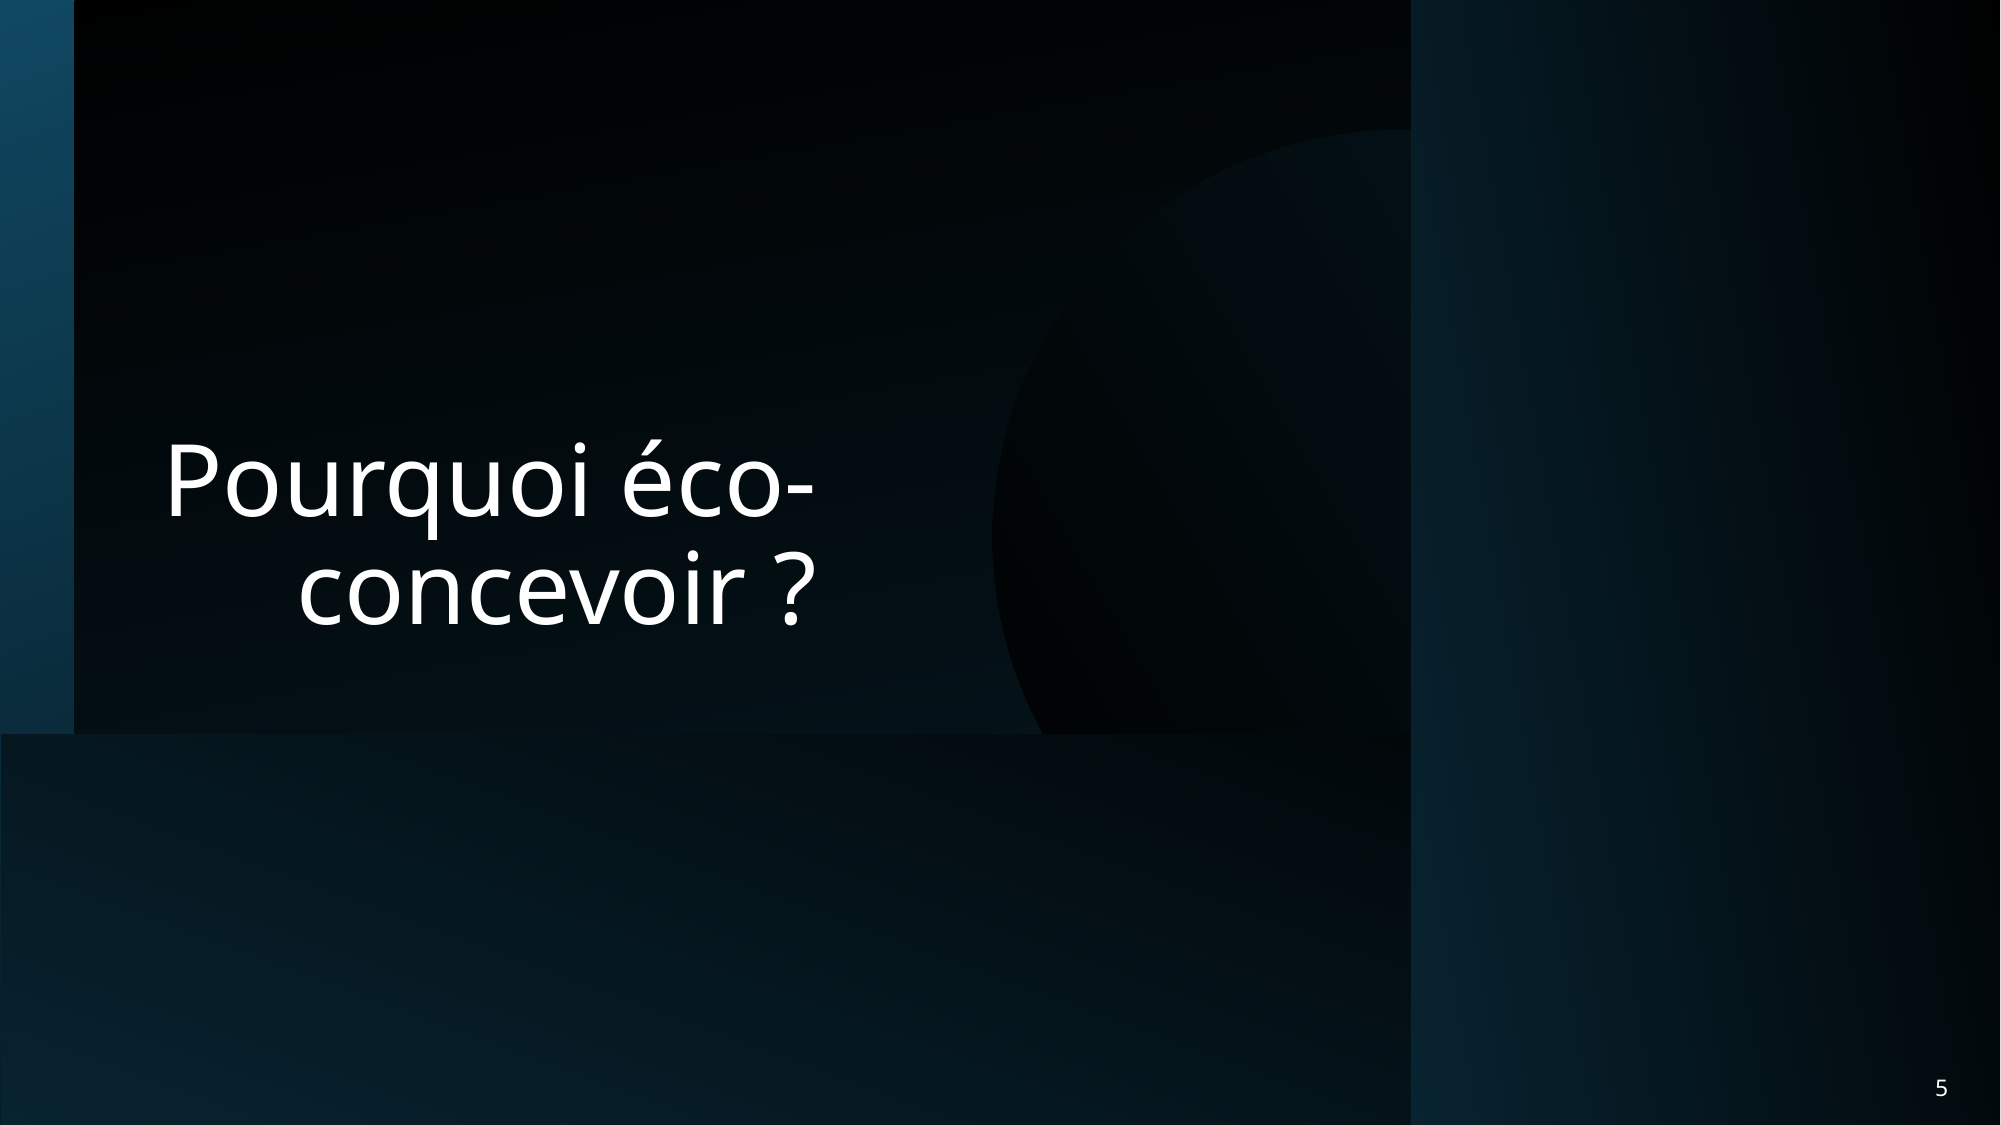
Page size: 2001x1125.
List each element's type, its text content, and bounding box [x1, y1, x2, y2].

slide_number 5 [1920, 1058, 1994, 1119]
text_box [0, 0, 2000, 1125]
title Pourquoi éco-concevoir ? [147, 117, 1230, 654]
